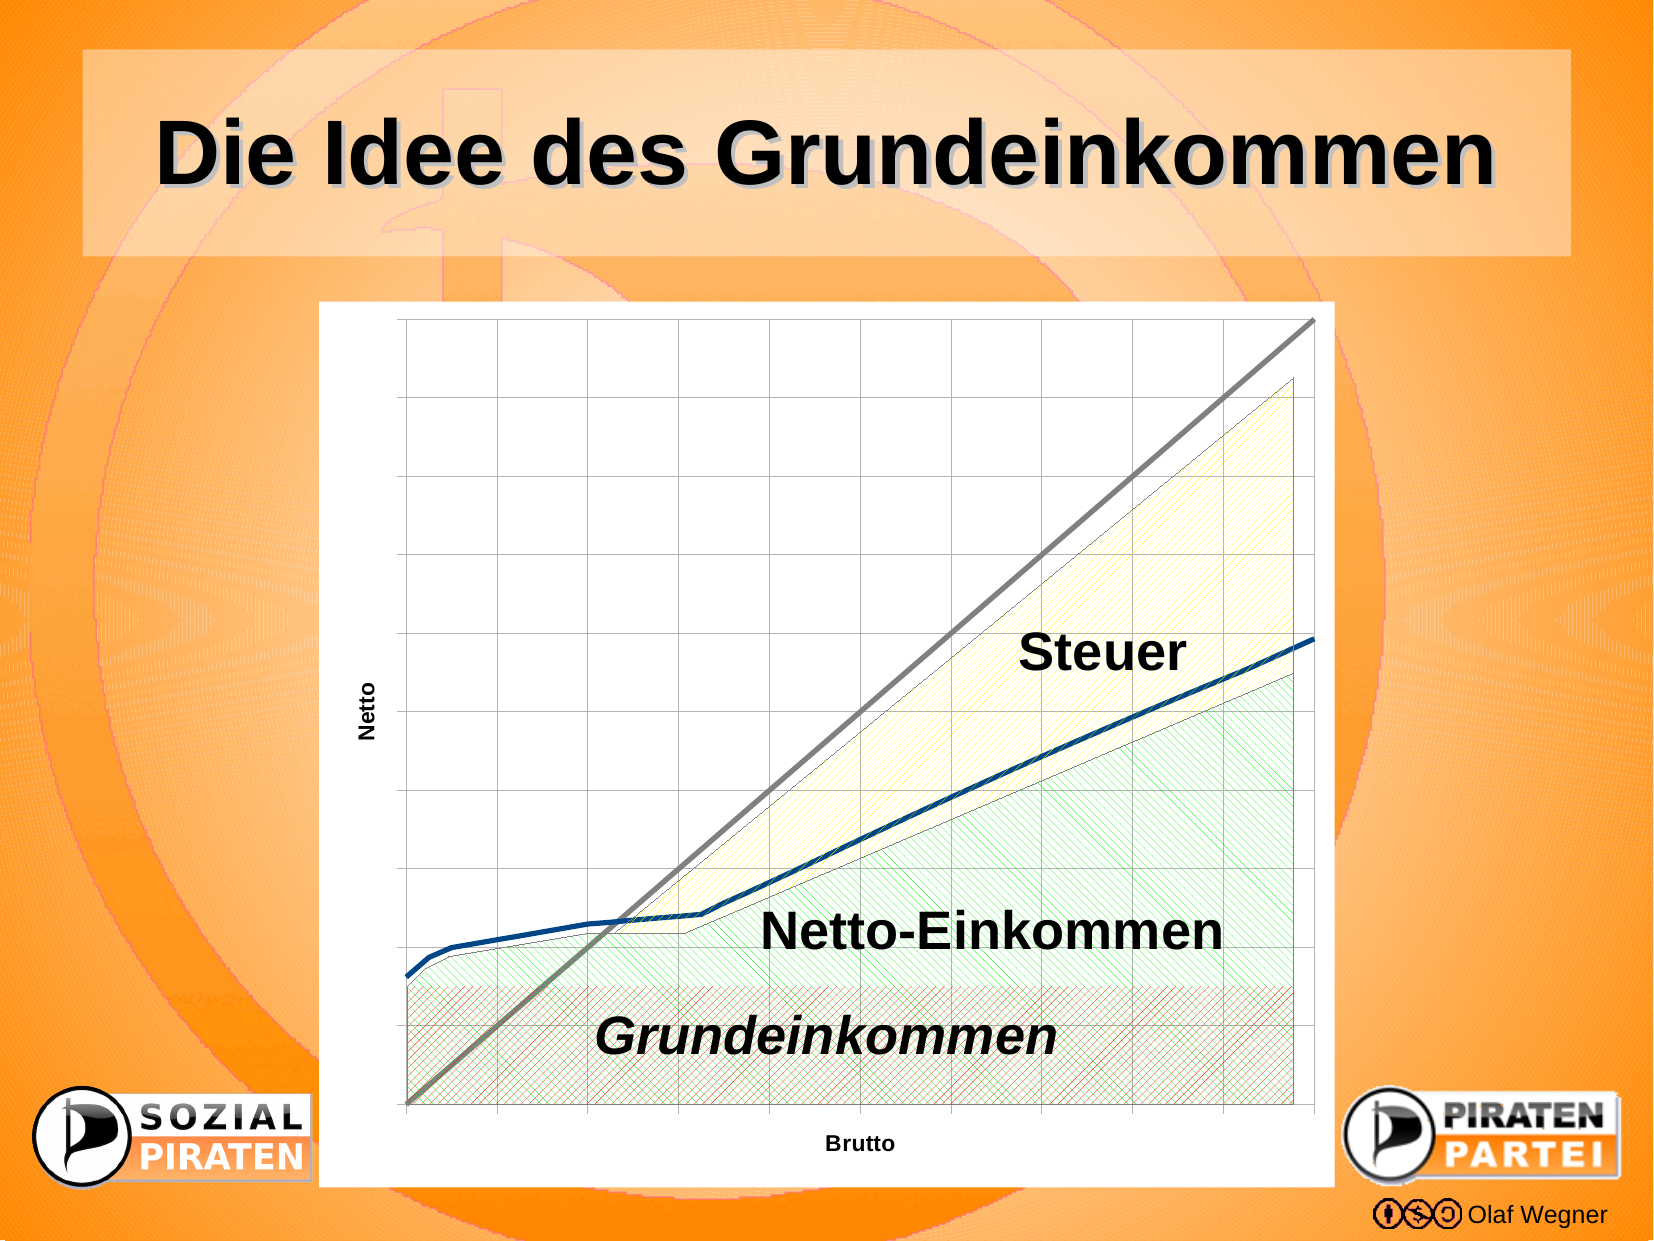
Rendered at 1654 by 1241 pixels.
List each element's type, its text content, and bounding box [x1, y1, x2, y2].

chart [319, 301, 1335, 1188]
text_box Olaf Wegner [1452, 1193, 1623, 1237]
text_box Netto-Einkommen [745, 893, 1241, 969]
text_box Grundeinkommen [579, 998, 1075, 1074]
picture [29, 0, 1623, 1241]
text_box [407, 377, 1294, 1105]
text_box Steuer [1003, 614, 1203, 690]
title Die Idee des Grundeinkommen [82, 49, 1571, 257]
